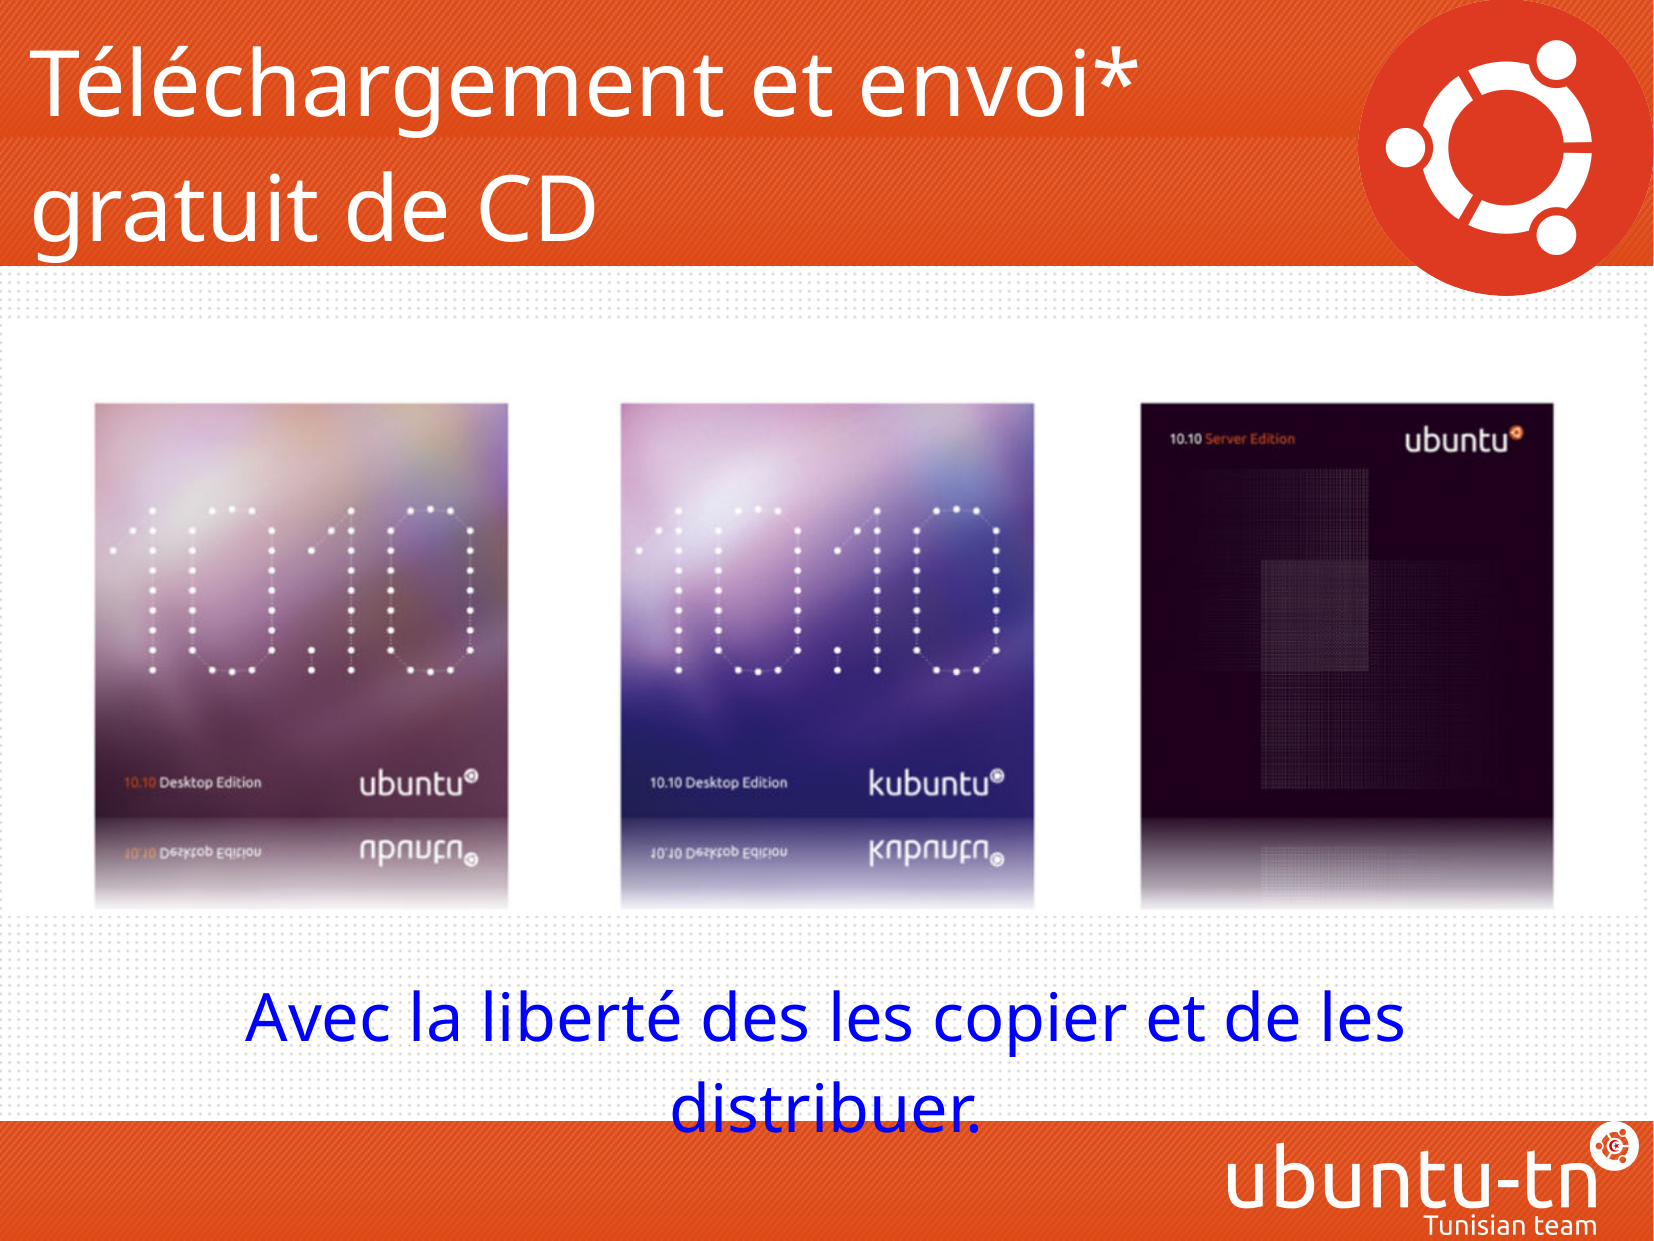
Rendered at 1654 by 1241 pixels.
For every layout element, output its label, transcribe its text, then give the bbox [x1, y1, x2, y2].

text_box Avec la liberté des les copier et de les distribuer. [169, 962, 1484, 1128]
title Téléchargement et envoi* gratuit de CD [29, 36, 1359, 250]
picture [0, 0, 1654, 1241]
